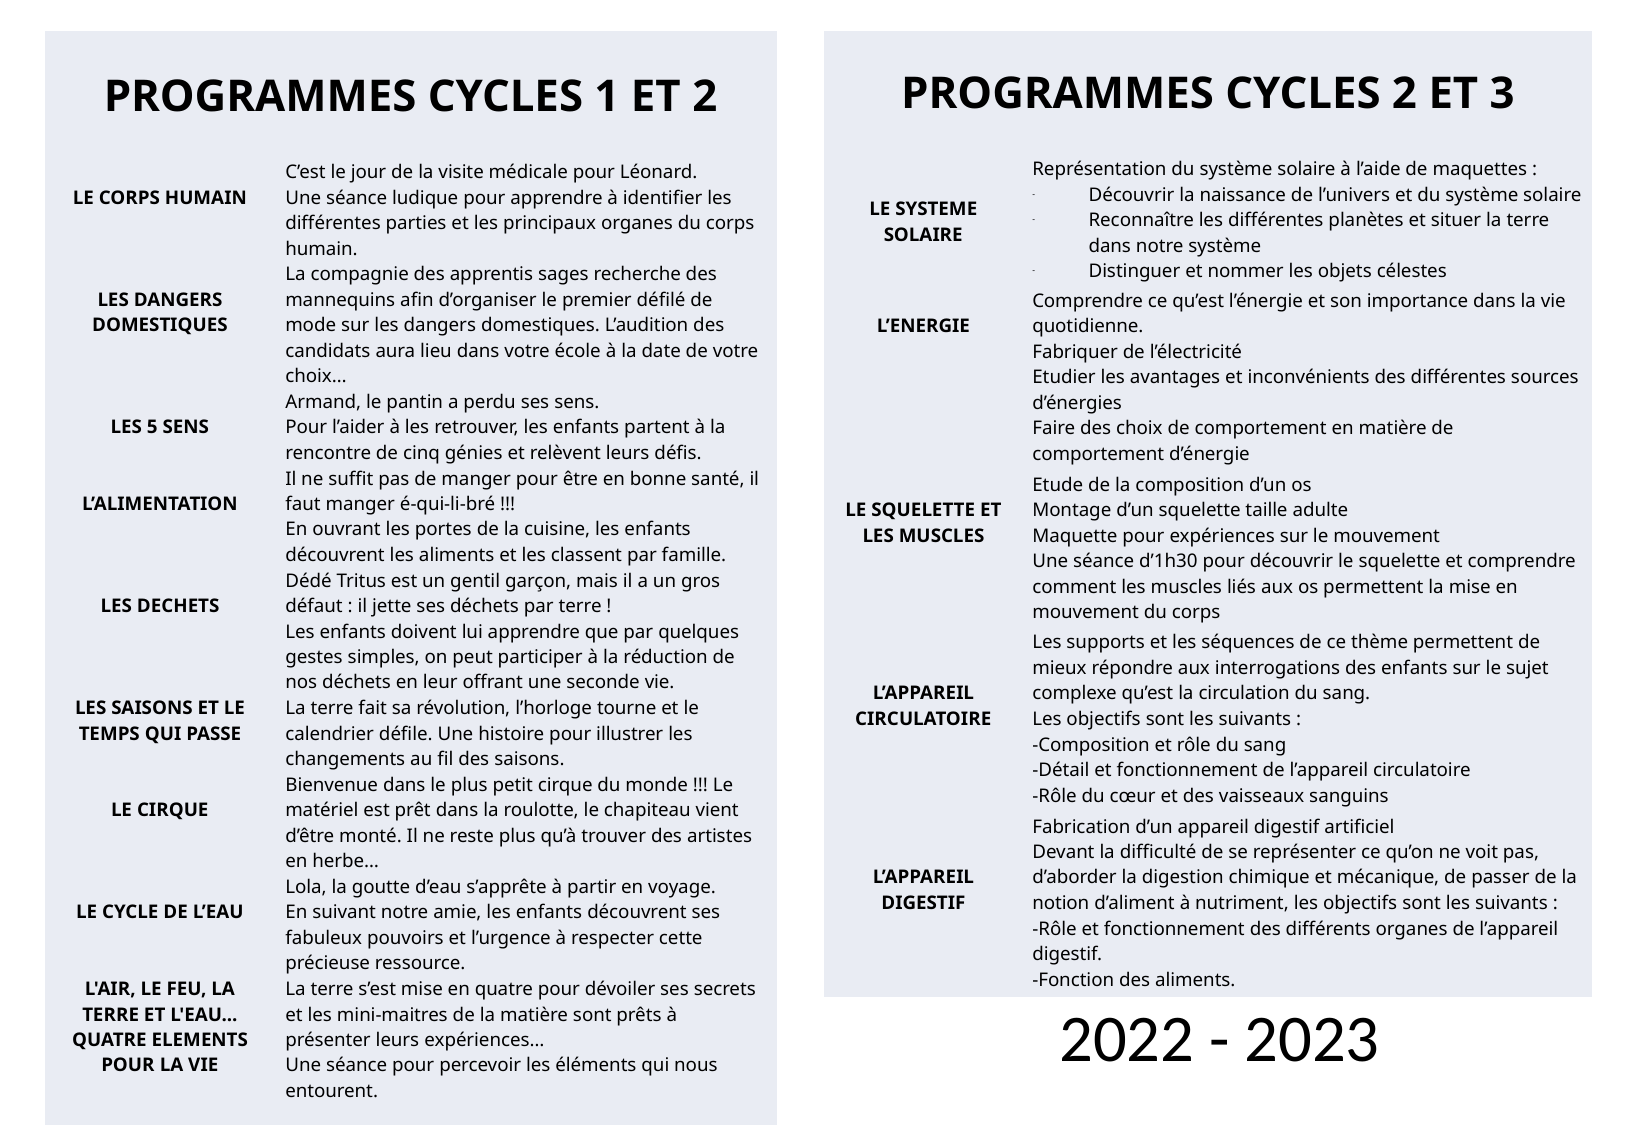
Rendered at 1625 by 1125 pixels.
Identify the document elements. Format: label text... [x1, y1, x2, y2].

table_cell Lola, la goutte d’eau s’apprête à partir en voyage. En suivant notre amie, les enfants découvrent ses fabuleux pouvoirs et l’urgence à respecter cette précieuse ressource. [275, 873, 777, 975]
table_cell L’ENERGIE [824, 287, 1023, 471]
table_cell Comprendre ce qu’est l’énergie et son importance dans la vie quotidienne. Fabriquer de l’électricité Etudier les avantages et inconvénients des différentes sources d’énergies Faire des choix de comportement en matière de comportement d’énergie [1023, 287, 1592, 471]
table_cell LES SAISONS ET LE TEMPS QUI PASSE [45, 695, 275, 771]
table_cell Fabrication d’un appareil digestif artificiel Devant la difficulté de se représenter ce qu’on ne voit pas, d’aborder la digestion chimique et mécanique, de passer de la notion d’aliment à nutriment, les objectifs sont les suivants : -Rôle et fonctionnement des différents organes de l’appareil digestif. -Fonction des aliments. [1023, 813, 1592, 997]
table_cell L’ALIMENTATION [45, 465, 275, 567]
table_cell Armand, le pantin a perdu ses sens. Pour l’aider à les retrouver, les enfants partent à la rencontre de cinq génies et relèvent leurs défis. [275, 388, 777, 465]
text_box 2022 - 2023 [1044, 987, 1395, 1083]
table_cell C’est le jour de la visite médicale pour Léonard. Une séance ludique pour apprendre à identifier les différentes parties et les principaux organes du corps humain. [275, 159, 777, 261]
table_cell La terre s’est mise en quatre pour dévoiler ses secrets et les mini-maitres de la matière sont prêts à présenter leurs expériences… Une séance pour percevoir les éléments qui nous entourent. [275, 975, 777, 1125]
table_cell LES 5 SENS [45, 388, 275, 465]
table_header PROGRAMMES CYCLES 2 ET 3 [824, 31, 1592, 156]
table_cell L’APPAREIL CIRCULATOIRE [824, 629, 1023, 813]
table_cell Etude de la composition d’un os Montage d’un squelette taille adulte Maquette pour expériences sur le mouvement Une séance d’1h30 pour découvrir le squelette et comprendre comment les muscles liés aux os permettent la mise en mouvement du corps [1023, 471, 1592, 629]
table_cell LES DANGERS DOMESTIQUES [45, 261, 275, 388]
table_cell L’APPAREIL DIGESTIF [824, 813, 1023, 997]
table_cell Il ne suffit pas de manger pour être en bonne santé, il faut manger é-qui-li-bré !!! En ouvrant les portes de la cuisine, les enfants découvrent les aliments et les classent par famille. [275, 465, 777, 567]
table_cell LE CIRQUE [45, 771, 275, 873]
table_cell La terre fait sa révolution, l’horloge tourne et le calendrier défile. Une histoire pour illustrer les changements au fil des saisons. [275, 695, 777, 771]
table_cell LE SYSTEME SOLAIRE [824, 156, 1023, 287]
table_cell LES DECHETS [45, 567, 275, 695]
table_header PROGRAMMES CYCLES 1 ET 2 [45, 31, 777, 159]
table_cell LE SQUELETTE ET LES MUSCLES [824, 471, 1023, 629]
table_cell Représentation du système solaire à l’aide de maquettes : Découvrir la naissance de l’univers et du système solaire Reconnaître les différentes planètes et situer la terre dans notre système Distinguer et nommer les objets célestes [1023, 156, 1592, 287]
table_cell LE CYCLE DE L’EAU [45, 873, 275, 975]
table_cell Dédé Tritus est un gentil garçon, mais il a un gros défaut : il jette ses déchets par terre ! Les enfants doivent lui apprendre que par quelques gestes simples, on peut participer à la réduction de nos déchets en leur offrant une seconde vie. [275, 567, 777, 695]
table_cell L'AIR, LE FEU, LA TERRE ET L'EAU... QUATRE ELEMENTS POUR LA VIE [45, 975, 275, 1125]
table_cell LE CORPS HUMAIN [45, 159, 275, 261]
table_cell Bienvenue dans le plus petit cirque du monde !!! Le matériel est prêt dans la roulotte, le chapiteau vient d’être monté. Il ne reste plus qu’à trouver des artistes en herbe… [275, 771, 777, 873]
table_cell La compagnie des apprentis sages recherche des mannequins afin d’organiser le premier défilé de mode sur les dangers domestiques. L’audition des candidats aura lieu dans votre école à la date de votre choix… [275, 261, 777, 388]
table_cell Les supports et les séquences de ce thème permettent de mieux répondre aux interrogations des enfants sur le sujet complexe qu’est la circulation du sang. Les objectifs sont les suivants : -Composition et rôle du sang -Détail et fonctionnement de l’appareil circulatoire -Rôle du cœur et des vaisseaux sanguins [1023, 629, 1592, 813]
